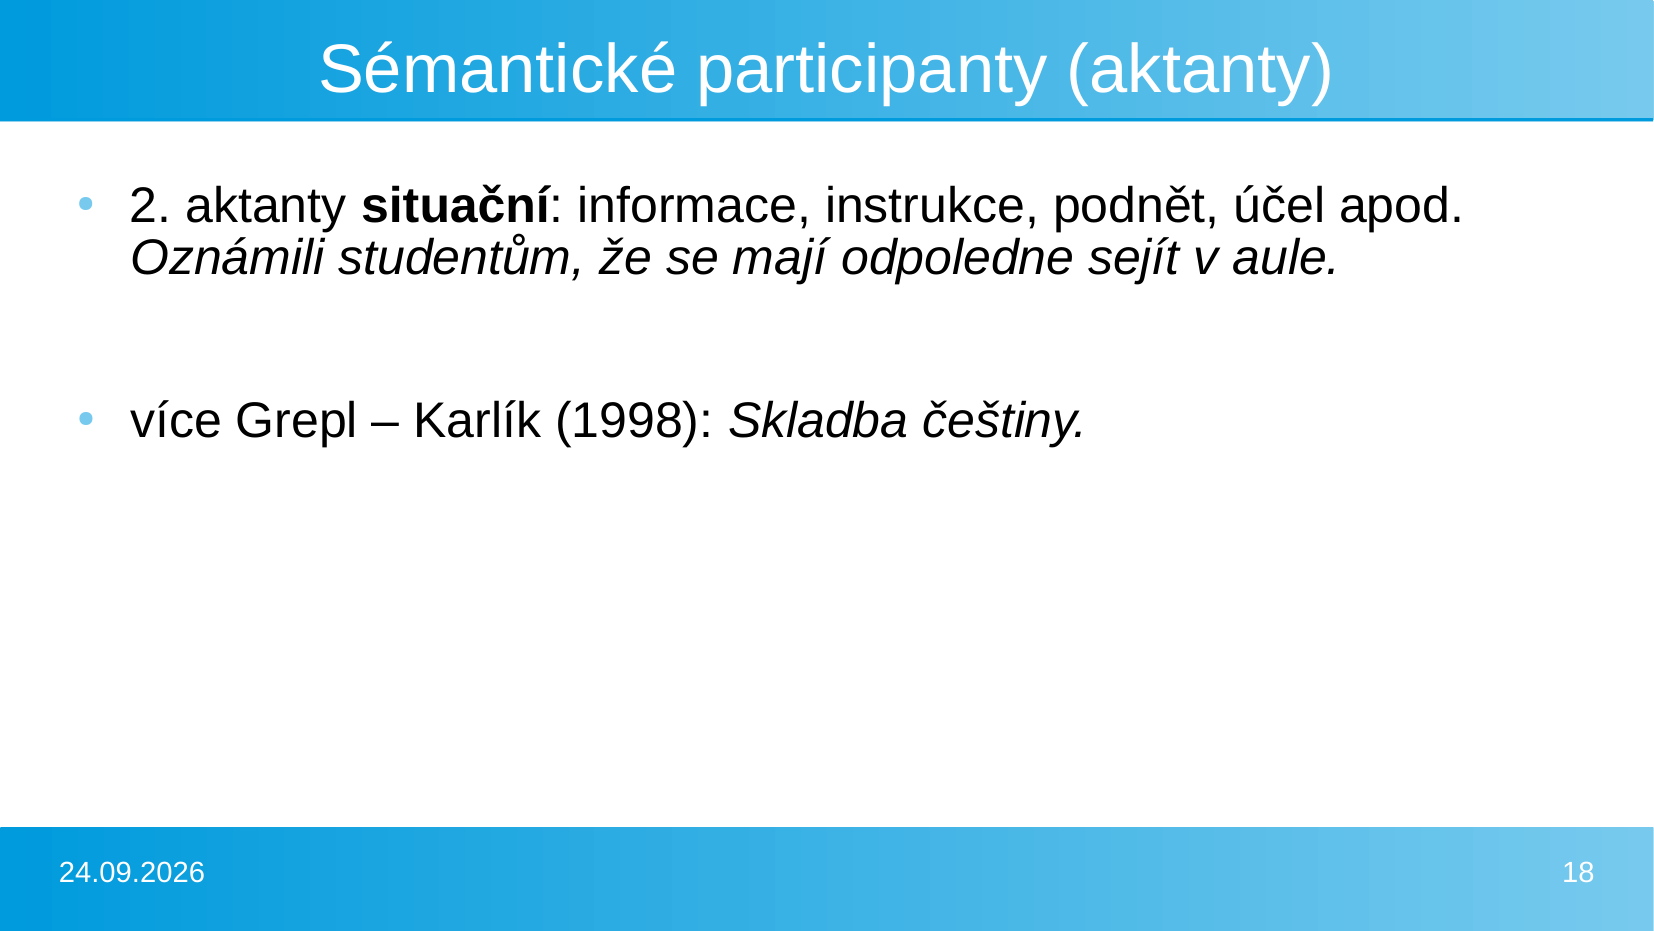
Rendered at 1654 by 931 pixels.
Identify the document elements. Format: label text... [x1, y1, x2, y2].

list 2. aktanty situační: informace, instrukce, podnět, účel apod. Oznámili studentům, že se mají odpoledne sejít v aule. více Grepl – Karlík (1998): Skladba češtiny. [59, 177, 1595, 768]
title Sémantické participanty (aktanty) [59, 29, 1595, 108]
